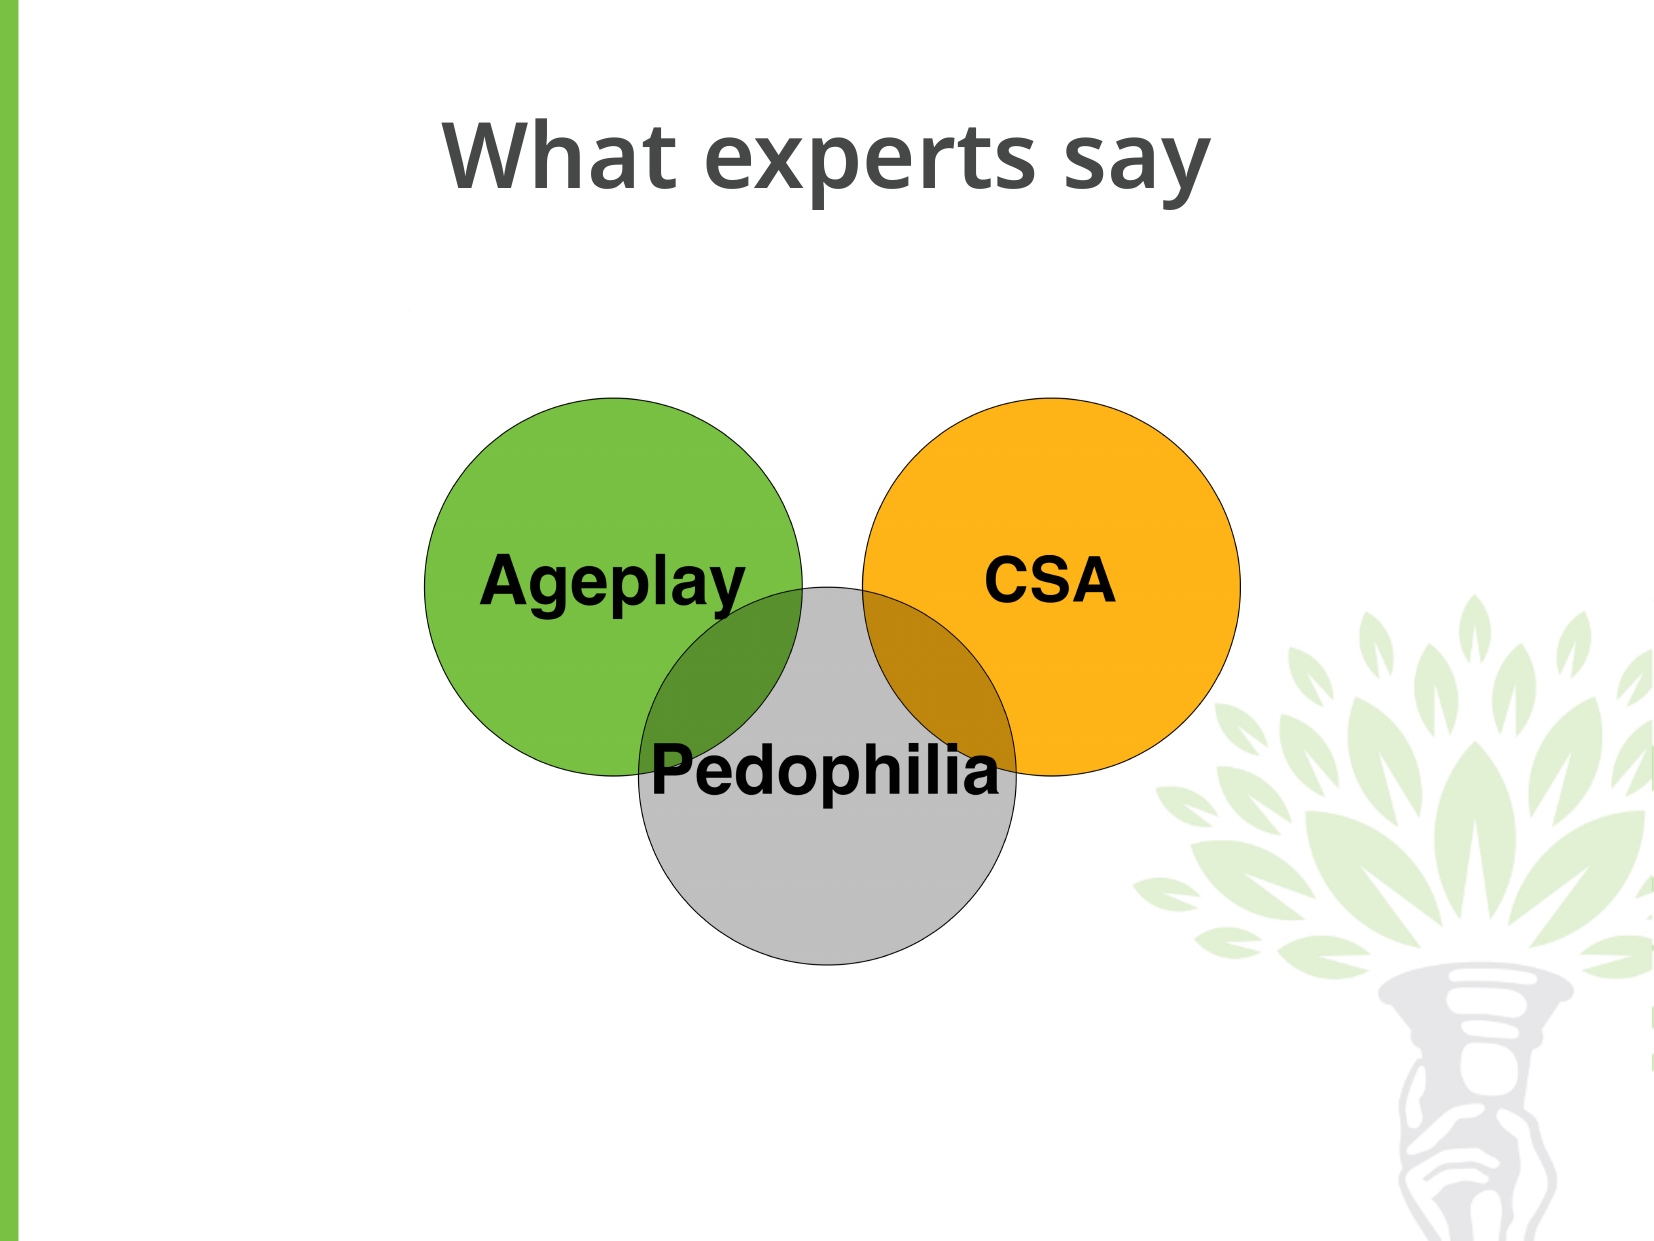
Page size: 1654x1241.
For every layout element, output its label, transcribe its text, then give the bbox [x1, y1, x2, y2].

picture [0, 0, 1654, 1241]
title What experts say [82, 49, 1571, 257]
